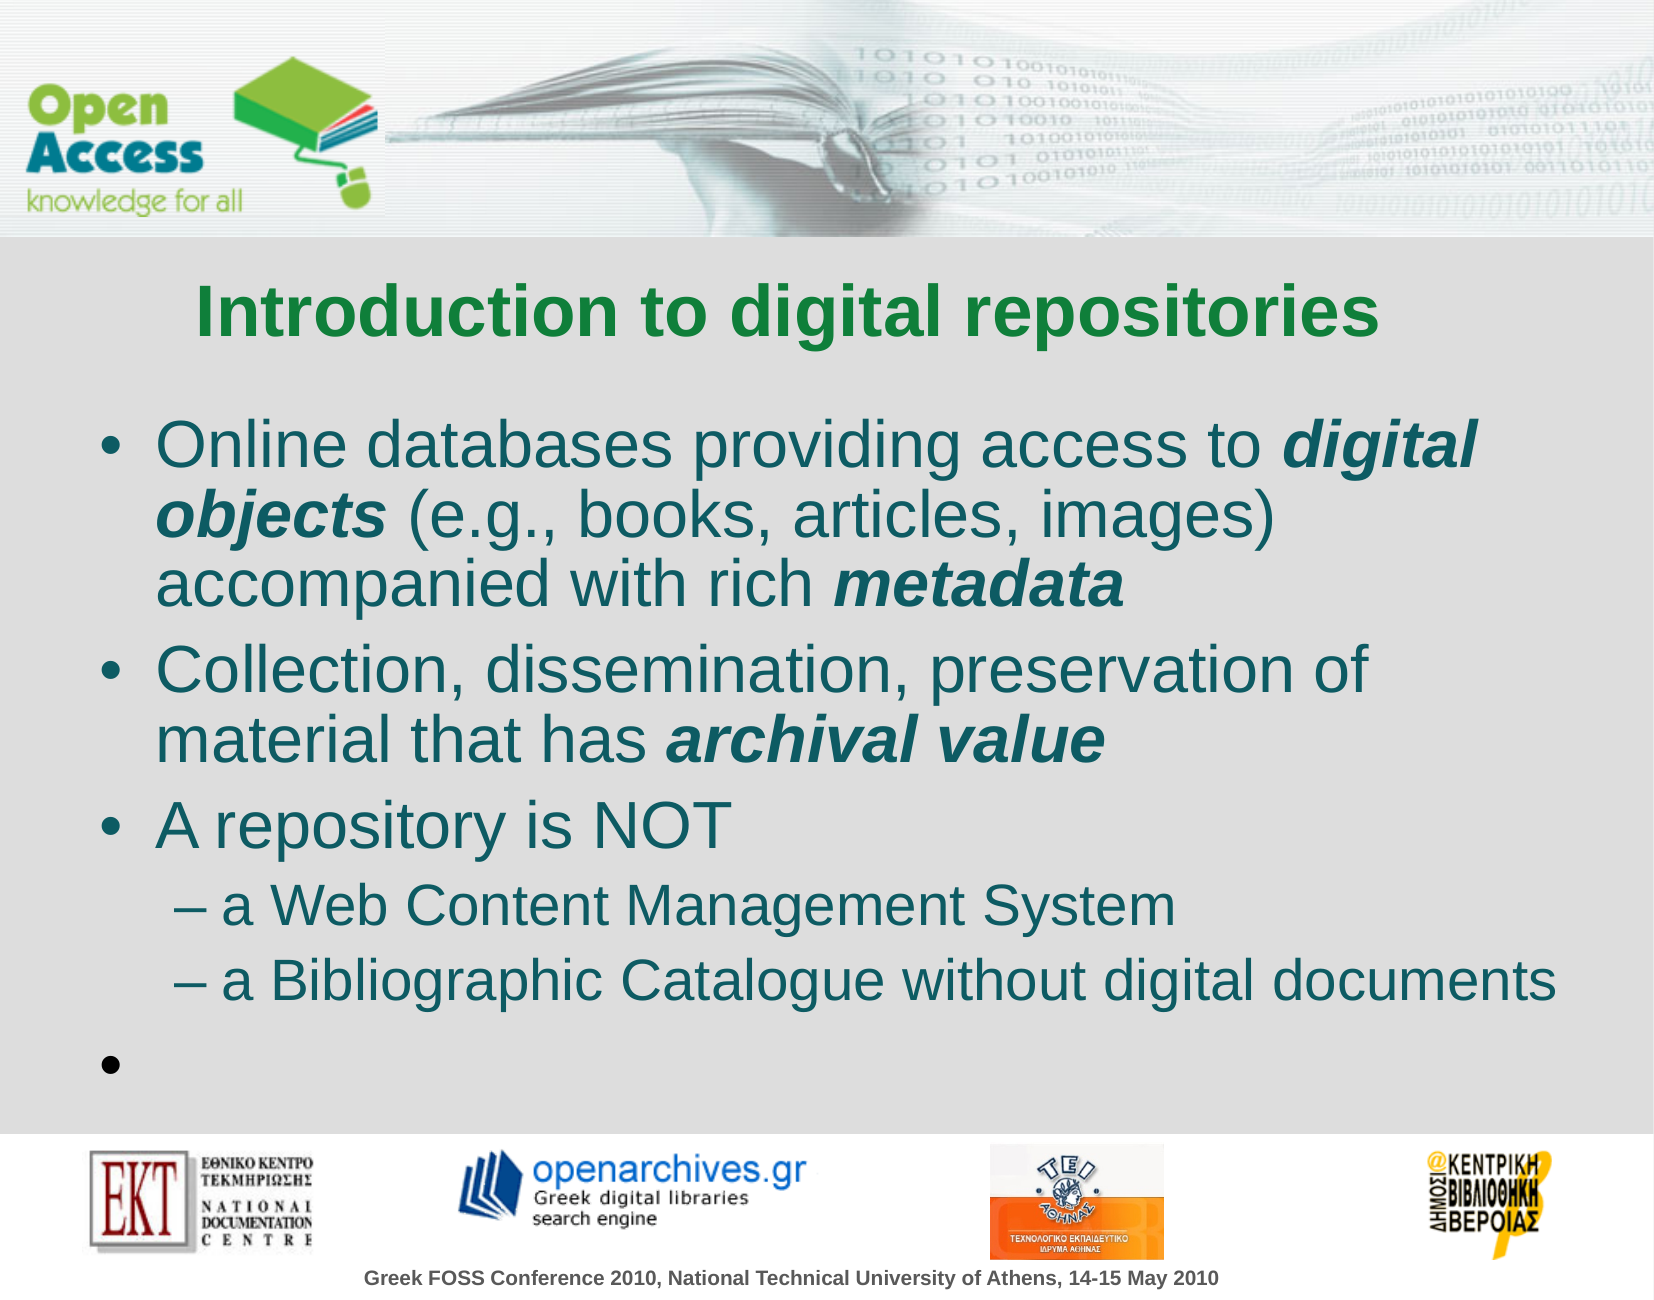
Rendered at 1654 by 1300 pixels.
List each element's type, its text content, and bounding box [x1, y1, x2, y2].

picture [0, 0, 1654, 237]
picture [451, 1142, 851, 1231]
picture [990, 1142, 1164, 1260]
picture [82, 1138, 323, 1260]
text_box Online databases providing access to digital objects (e.g., books, articles, images) accompanied with rich metadata Collection, dissemination, preservation of material that has archival value A repository is NOT a Web Content Management System a Bibliographic Catalogue without digital documents [82, 403, 1589, 1061]
picture [1424, 1136, 1648, 1260]
text_box Introduction to digital repositories [195, 274, 1516, 358]
